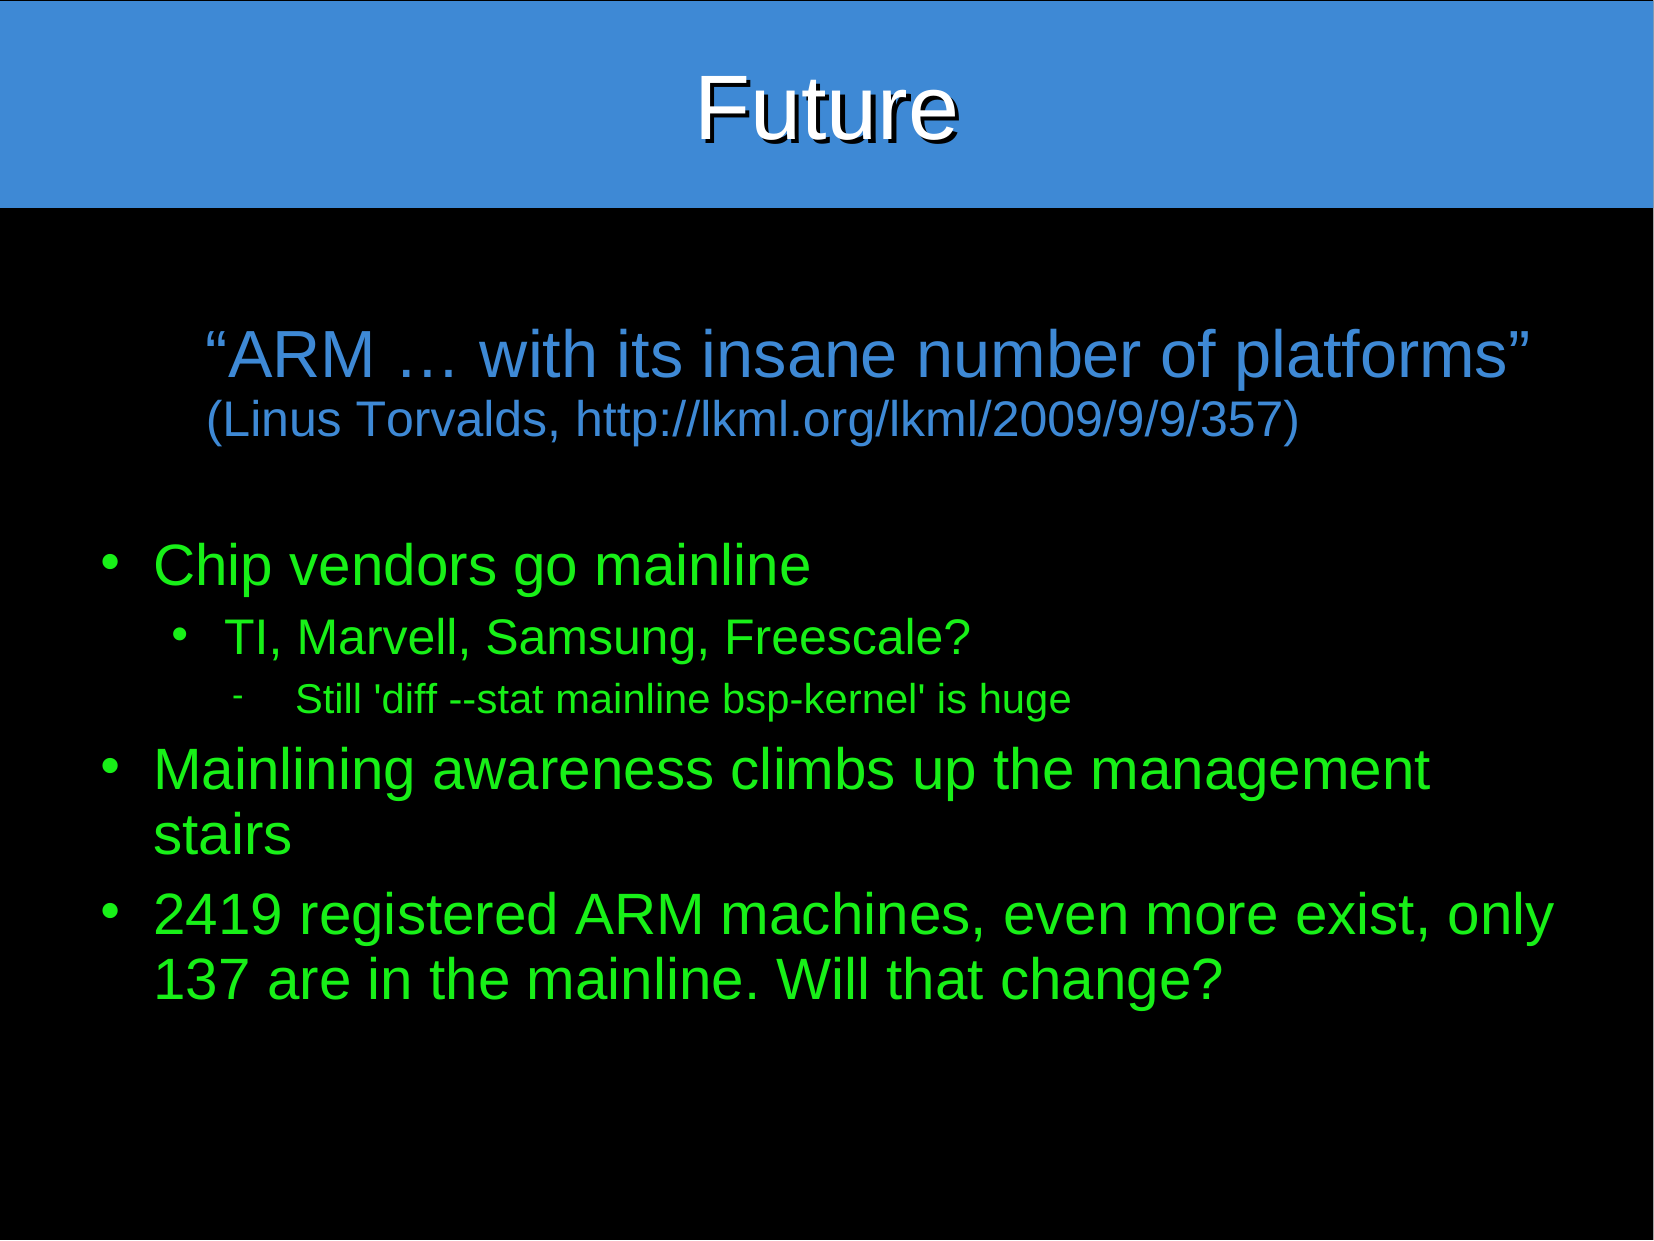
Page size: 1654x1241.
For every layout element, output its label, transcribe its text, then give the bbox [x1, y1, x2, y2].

list Chip vendors go mainline TI, Marvell, Samsung, Freescale? Still 'diff --stat mainline bsp-kernel' is huge Mainlining awareness climbs up the management stairs 2419 registered ARM machines, even more exist, only 137 are in the mainline. Will that change? [82, 527, 1572, 1162]
title Future [0, 1, 1654, 208]
text_box “ARM … with its insane number of platforms” (Linus Torvalds, http://lkml.org/lkml/2009/9/9/357) [191, 310, 1616, 456]
